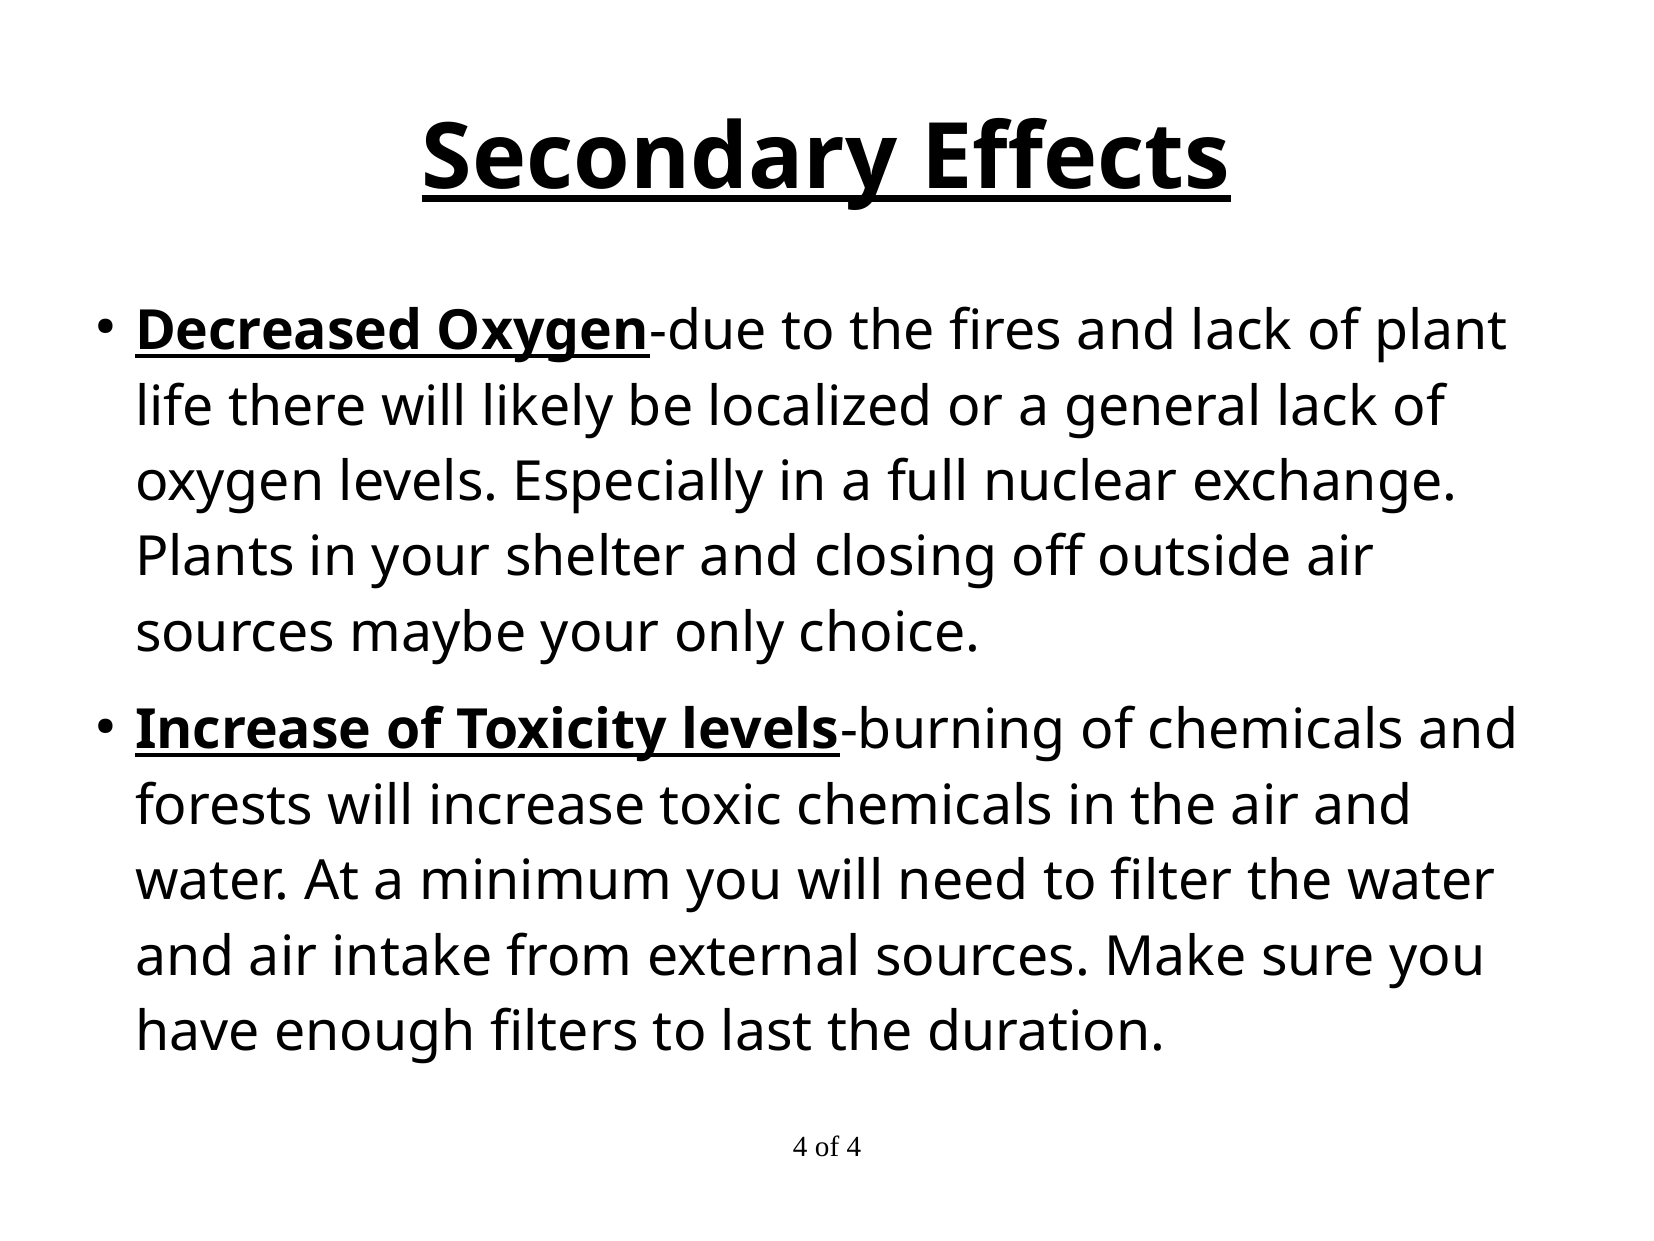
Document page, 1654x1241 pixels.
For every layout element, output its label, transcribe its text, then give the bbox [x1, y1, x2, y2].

list Decreased Oxygen-due to the fires and lack of plant life there will likely be localized or a general lack of oxygen levels. Especially in a full nuclear exchange. Plants in your shelter and closing off outside air sources maybe your only choice. Increase of Toxicity levels-burning of chemicals and forests will increase toxic chemicals in the air and water. At a minimum you will need to filter the water and air intake from external sources. Make sure you have enough filters to last the duration. [82, 290, 1571, 1081]
title Secondary Effects [82, 49, 1571, 257]
